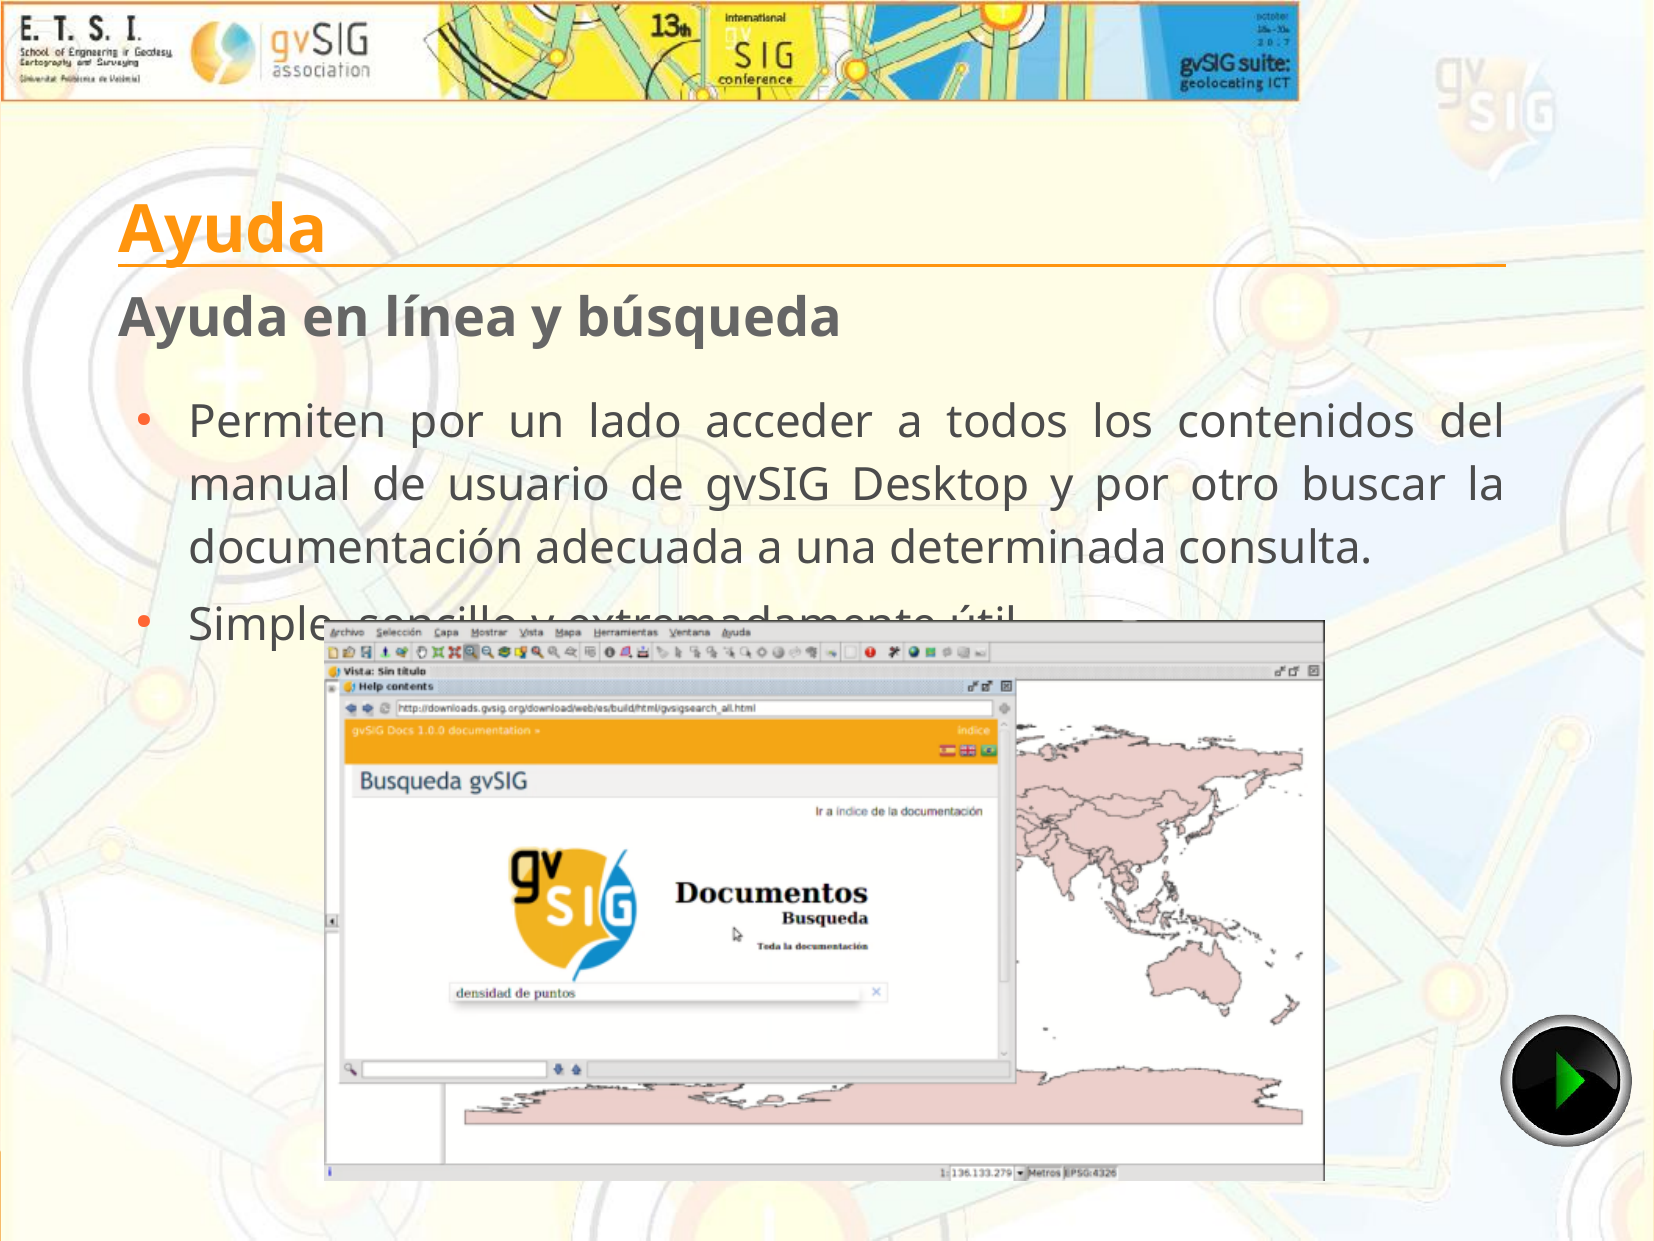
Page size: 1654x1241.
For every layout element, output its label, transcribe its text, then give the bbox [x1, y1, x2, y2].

title Ayuda [118, 177, 1607, 276]
text_box Ayuda en línea y búsqueda [118, 252, 1418, 379]
picture [0, 0, 1654, 1241]
list Permiten por un lado acceder a todos los contenidos del manual de usuario de gvSIG Desktop y por otro buscar la documentación adecuada a una determinada consulta. Simple, sencillo y extremadamente útil. [118, 311, 1506, 1093]
